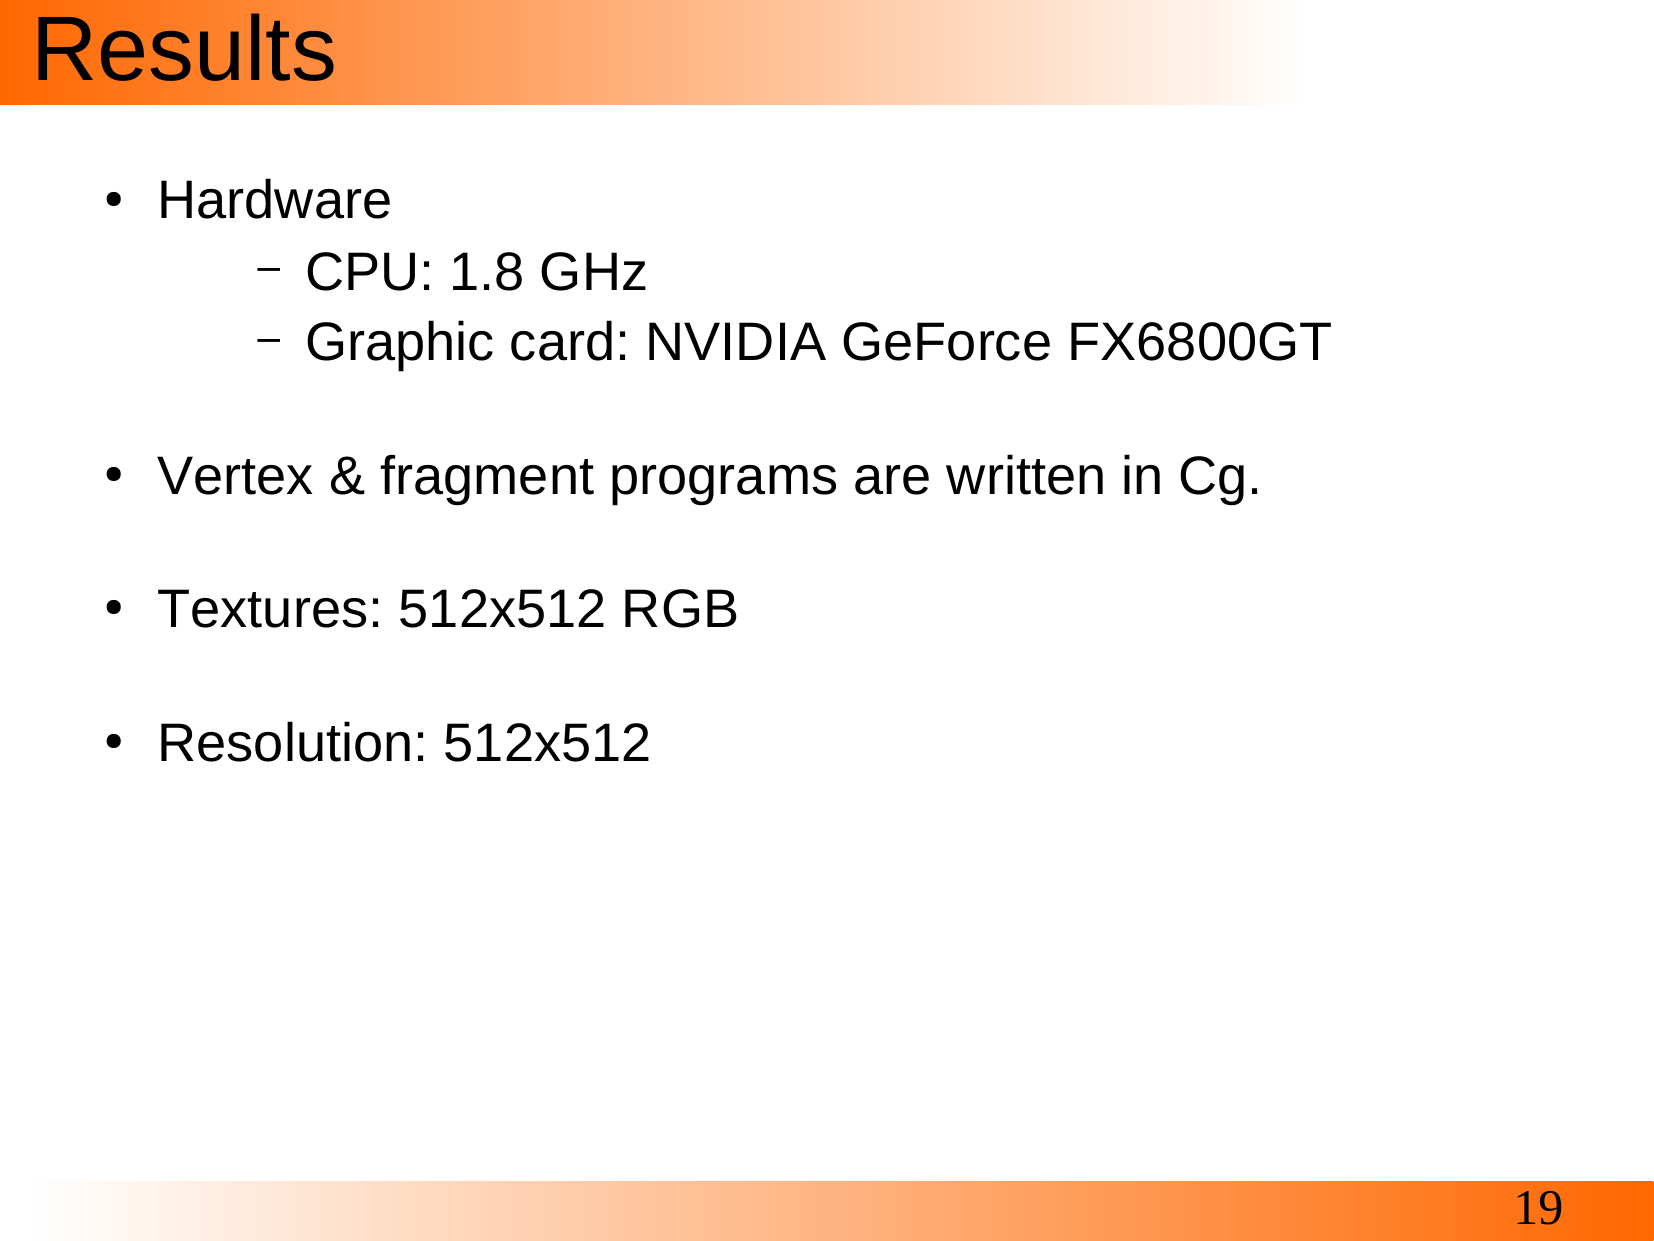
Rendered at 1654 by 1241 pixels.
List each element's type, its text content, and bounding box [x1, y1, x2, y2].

list Hardware CPU: 1.8 GHz Graphic card: NVIDIA GeForce FX6800GT Vertex & fragment programs are written in Cg. Textures: 512x512 RGB Resolution: 512x512 [53, 162, 1588, 1146]
title Results [31, 0, 1423, 101]
